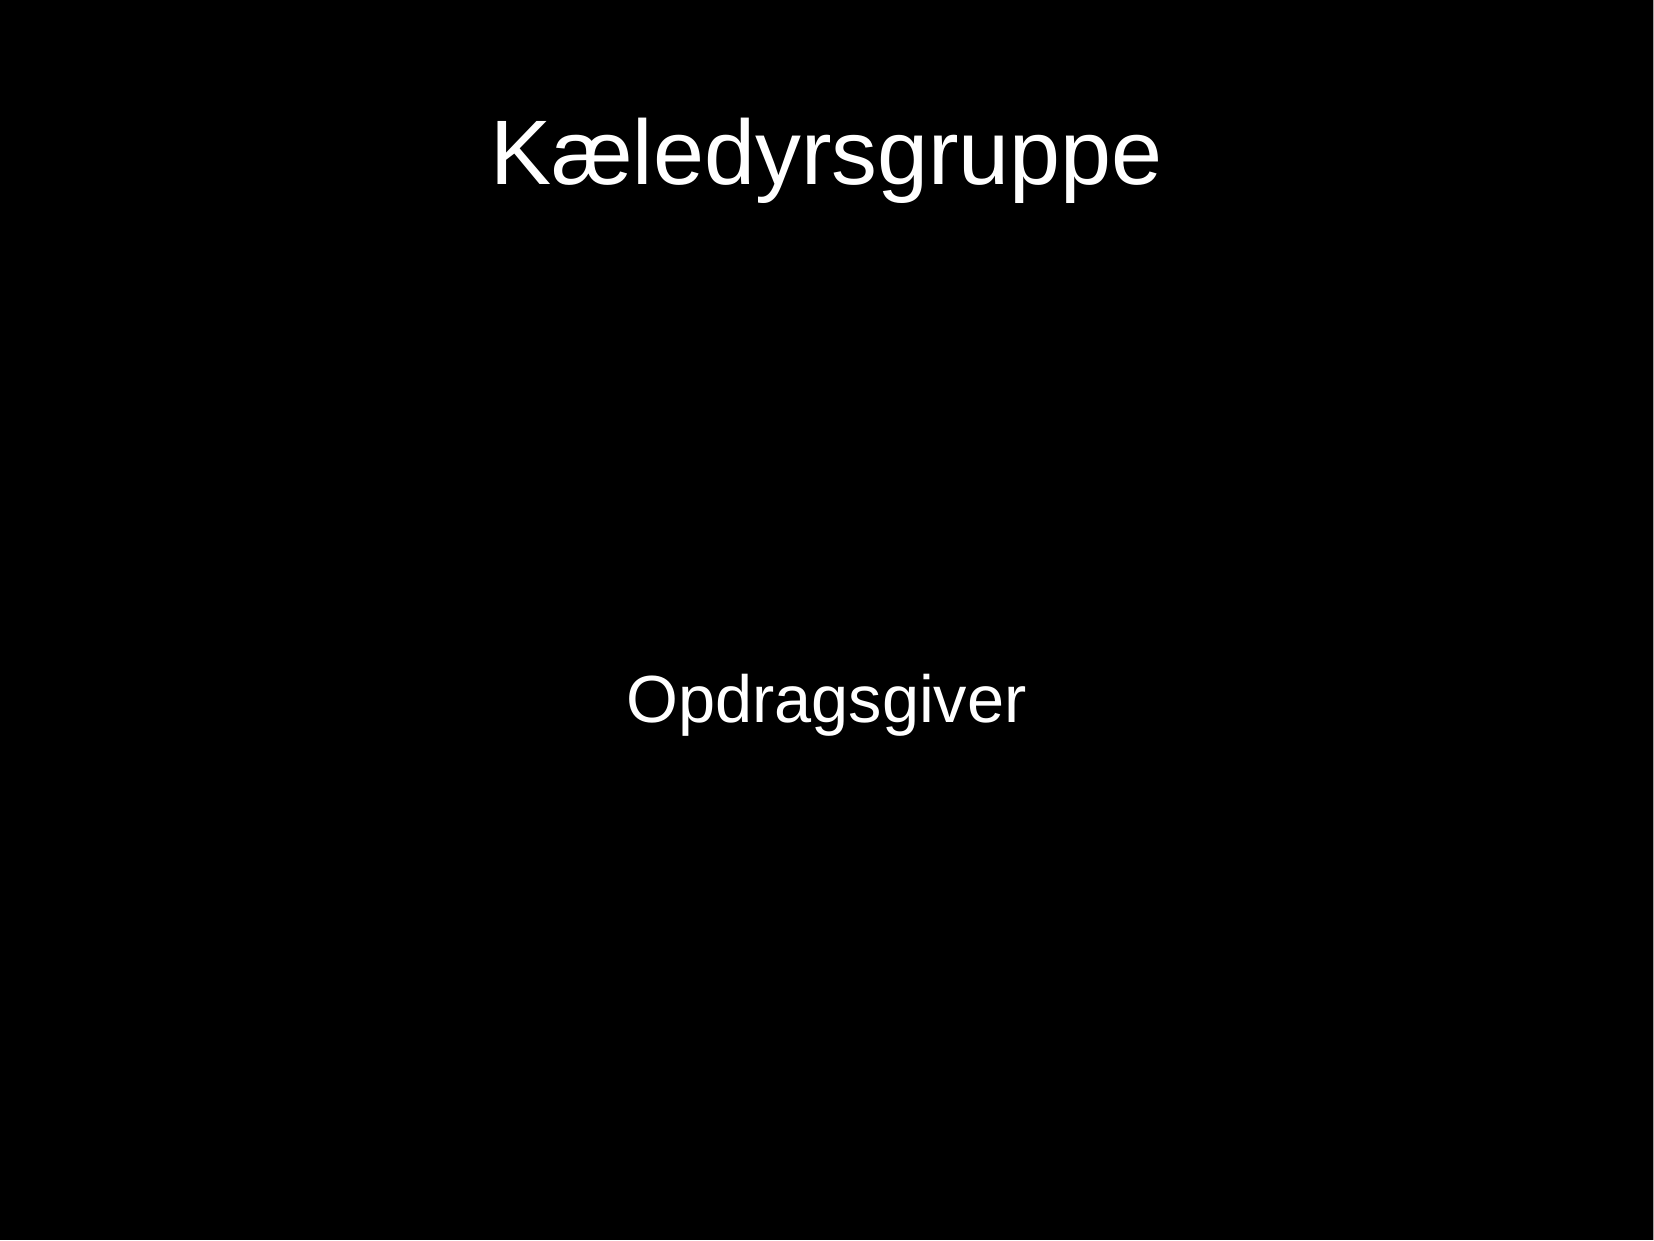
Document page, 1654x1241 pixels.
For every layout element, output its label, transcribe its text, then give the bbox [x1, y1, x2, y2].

title Kæledyrsgruppe [82, 56, 1571, 250]
subtitle Opdragsgiver [82, 297, 1571, 1102]
